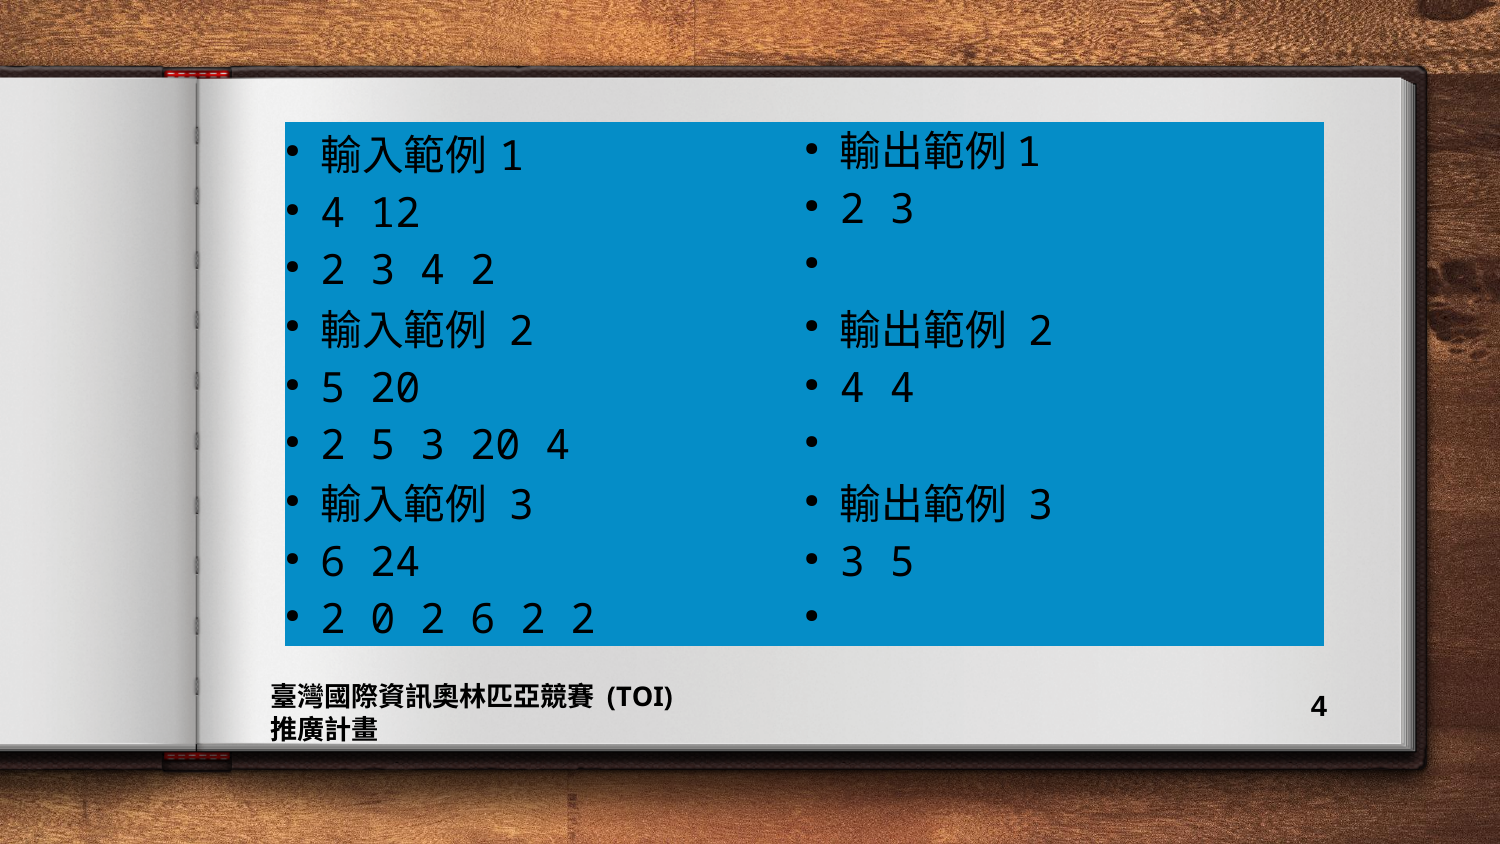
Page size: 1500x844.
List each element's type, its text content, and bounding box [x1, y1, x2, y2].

table_header 輸入範例1 4 12 2 3 4 2 [285, 122, 804, 297]
table_cell 輸入範例 2 5 20 2 5 3 20 4 [285, 297, 804, 471]
table_cell 輸出範例 2 4 4 [804, 297, 1324, 471]
table_header 輸出範例1 2 3 [804, 122, 1324, 297]
table_cell 輸入範例 3 6 24 2 0 2 6 2 2 [285, 471, 804, 646]
text_box 4 [1295, 672, 1386, 737]
table_cell 輸出範例 3 3 5 [804, 471, 1324, 646]
